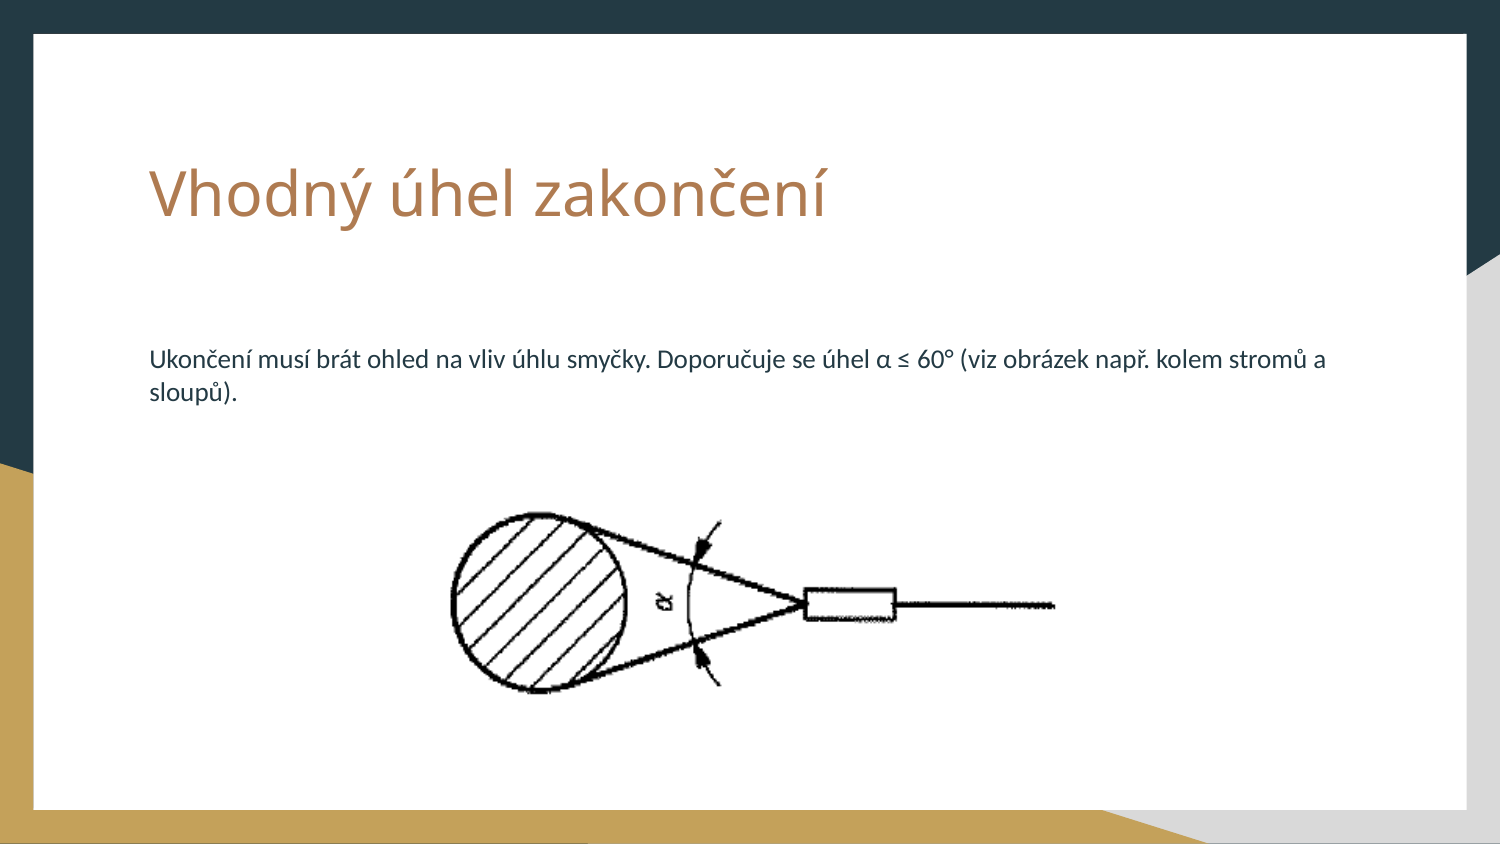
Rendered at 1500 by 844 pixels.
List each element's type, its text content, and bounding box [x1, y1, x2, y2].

title Vhodný úhel zakončení [134, 138, 1366, 296]
picture [418, 482, 1082, 729]
list Ukončení musí brát ohled na vliv úhlu smyčky. Doporučuje se úhel α ≤ 60° (viz obrázek např. kolem stromů a sloupů). [134, 326, 1366, 729]
